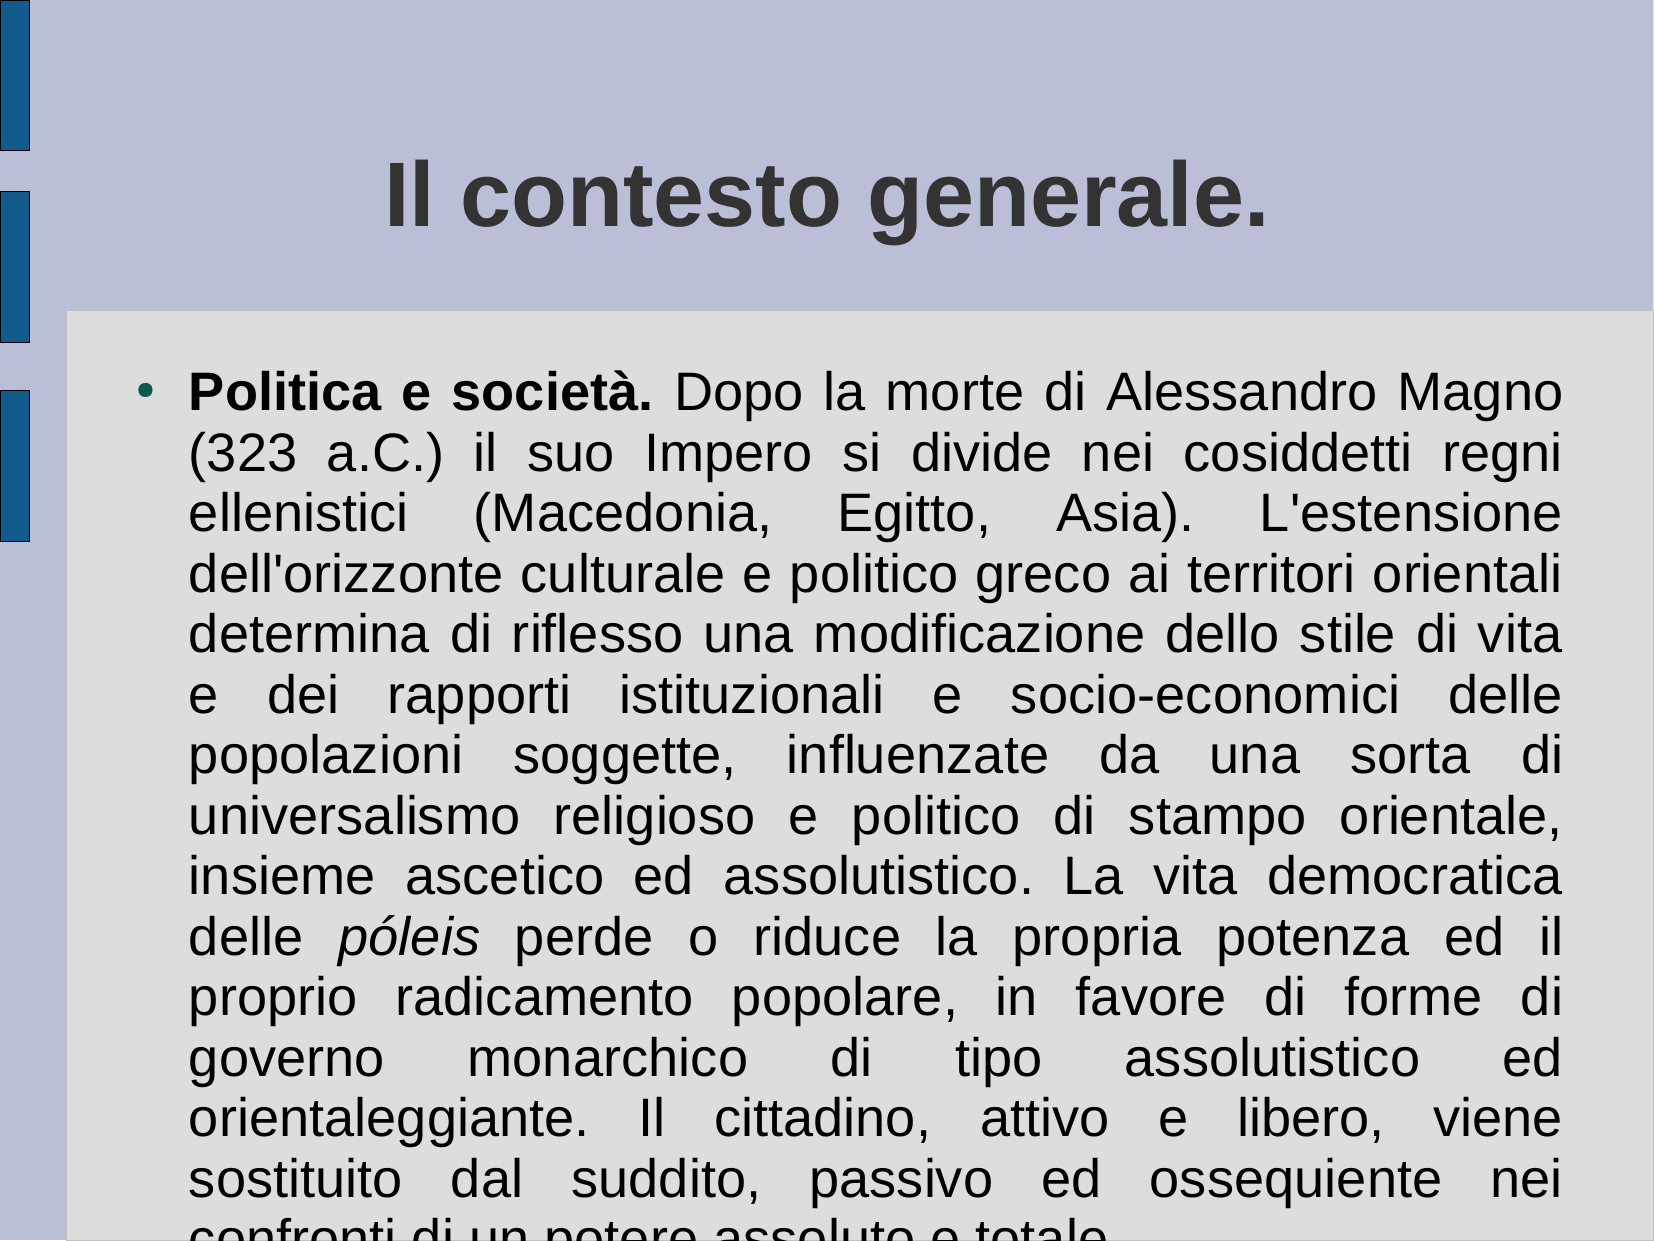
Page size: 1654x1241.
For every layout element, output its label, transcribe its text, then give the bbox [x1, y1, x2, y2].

list Politica e società. Dopo la morte di Alessandro Magno (323 a.C.) il suo Impero si divide nei cosiddetti regni ellenistici (Macedonia, Egitto, Asia). L'estensione dell'orizzonte culturale e politico greco ai territori orientali determina di riflesso una modificazione dello stile di vita e dei rapporti istituzionali e socio-economici delle popolazioni soggette, influenzate da una sorta di universalismo religioso e politico di stampo orientale, insieme ascetico ed assolutistico. La vita democratica delle póleis perde o riduce la propria potenza ed il proprio radicamento popolare, in favore di forme di governo monarchico di tipo assolutistico ed orientaleggiante. Il cittadino, attivo e libero, viene sostituito dal suddito, passivo ed ossequiente nei confronti di un potere assoluto e totale. [118, 361, 1565, 1211]
title Il contesto generale. [121, 91, 1534, 299]
